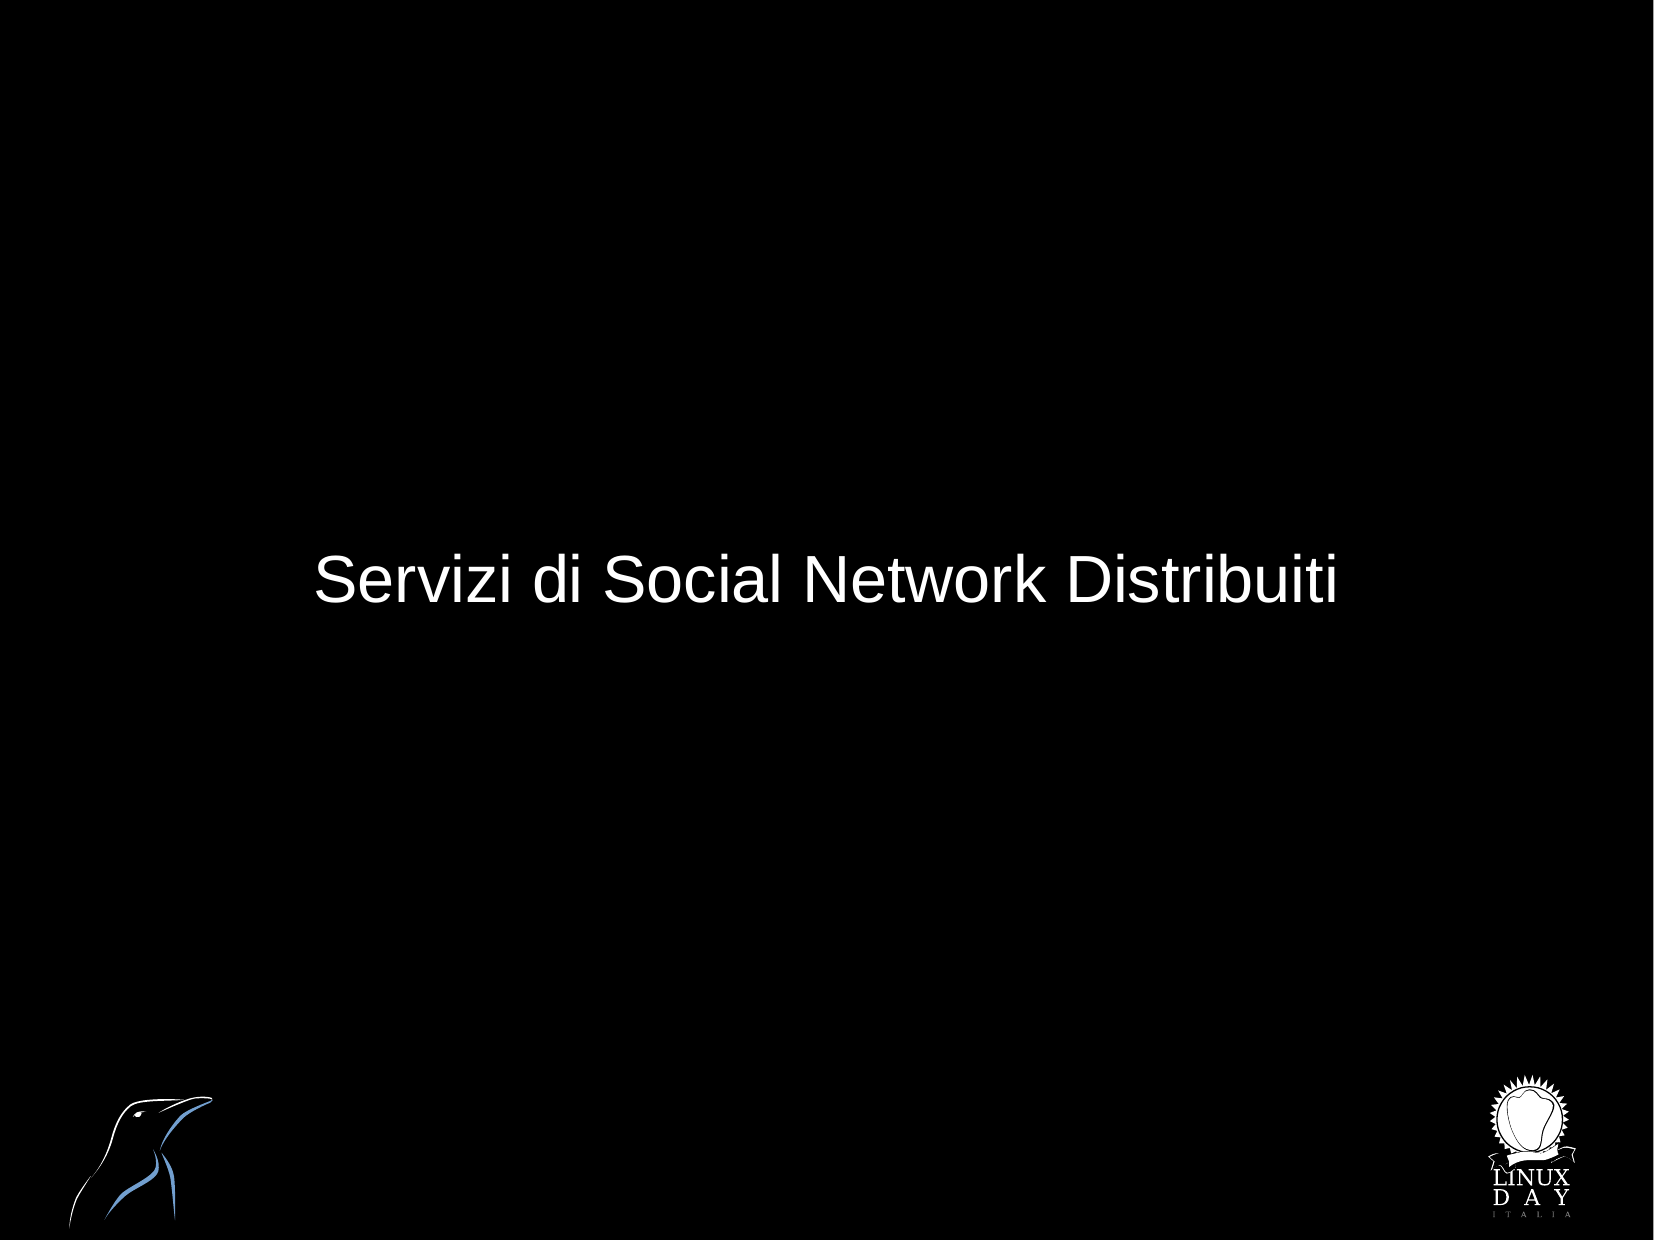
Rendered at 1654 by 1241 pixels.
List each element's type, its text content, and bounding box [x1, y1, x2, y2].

subtitle Servizi di Social Network Distribuiti [82, 49, 1571, 1109]
